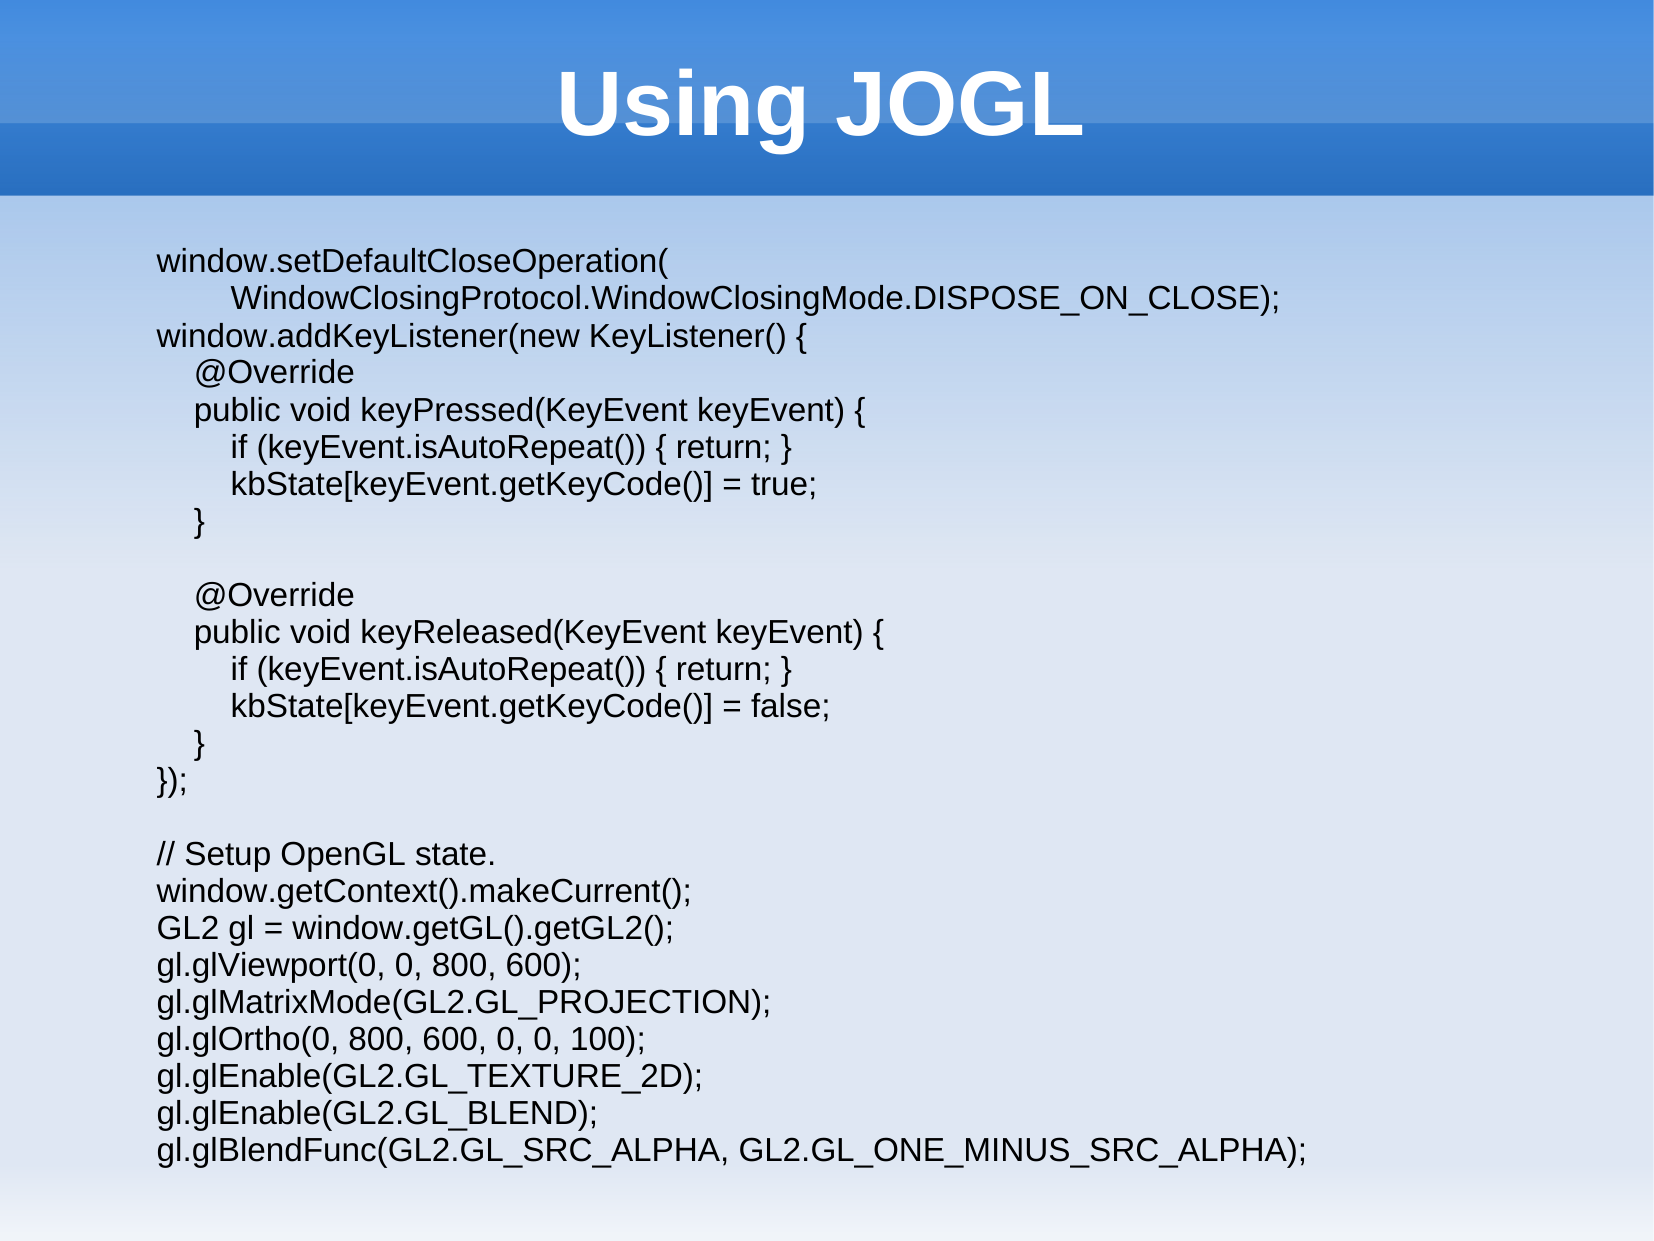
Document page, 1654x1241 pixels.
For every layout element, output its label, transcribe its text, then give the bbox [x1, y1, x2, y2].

picture [0, 0, 1654, 1241]
title Using JOGL [76, 0, 1565, 208]
list window.setDefaultCloseOperation( WindowClosingProtocol.WindowClosingMode.DISPOSE_ON_CLOSE); window.addKeyListener(new KeyListener() { @Override public void keyPressed(KeyEvent keyEvent) { if (keyEvent.isAutoRepeat()) { return; } kbState[keyEvent.getKeyCode()] = true; } @Override public void keyReleased(KeyEvent keyEvent) { if (keyEvent.isAutoRepeat()) { return; } kbState[keyEvent.getKeyCode()] = false; } }); // Setup OpenGL state. window.getContext().makeCurrent(); GL2 gl = window.getGL().getGL2(); gl.glViewport(0, 0, 800, 600); gl.glMatrixMode(GL2.GL_PROJECTION); gl.glOrtho(0, 800, 600, 0, 0, 100); gl.glEnable(GL2.GL_TEXTURE_2D); gl.glEnable(GL2.GL_BLEND); gl.glBlendFunc(GL2.GL_SRC_ALPHA, GL2.GL_ONE_MINUS_SRC_ALPHA); [82, 242, 1571, 1181]
